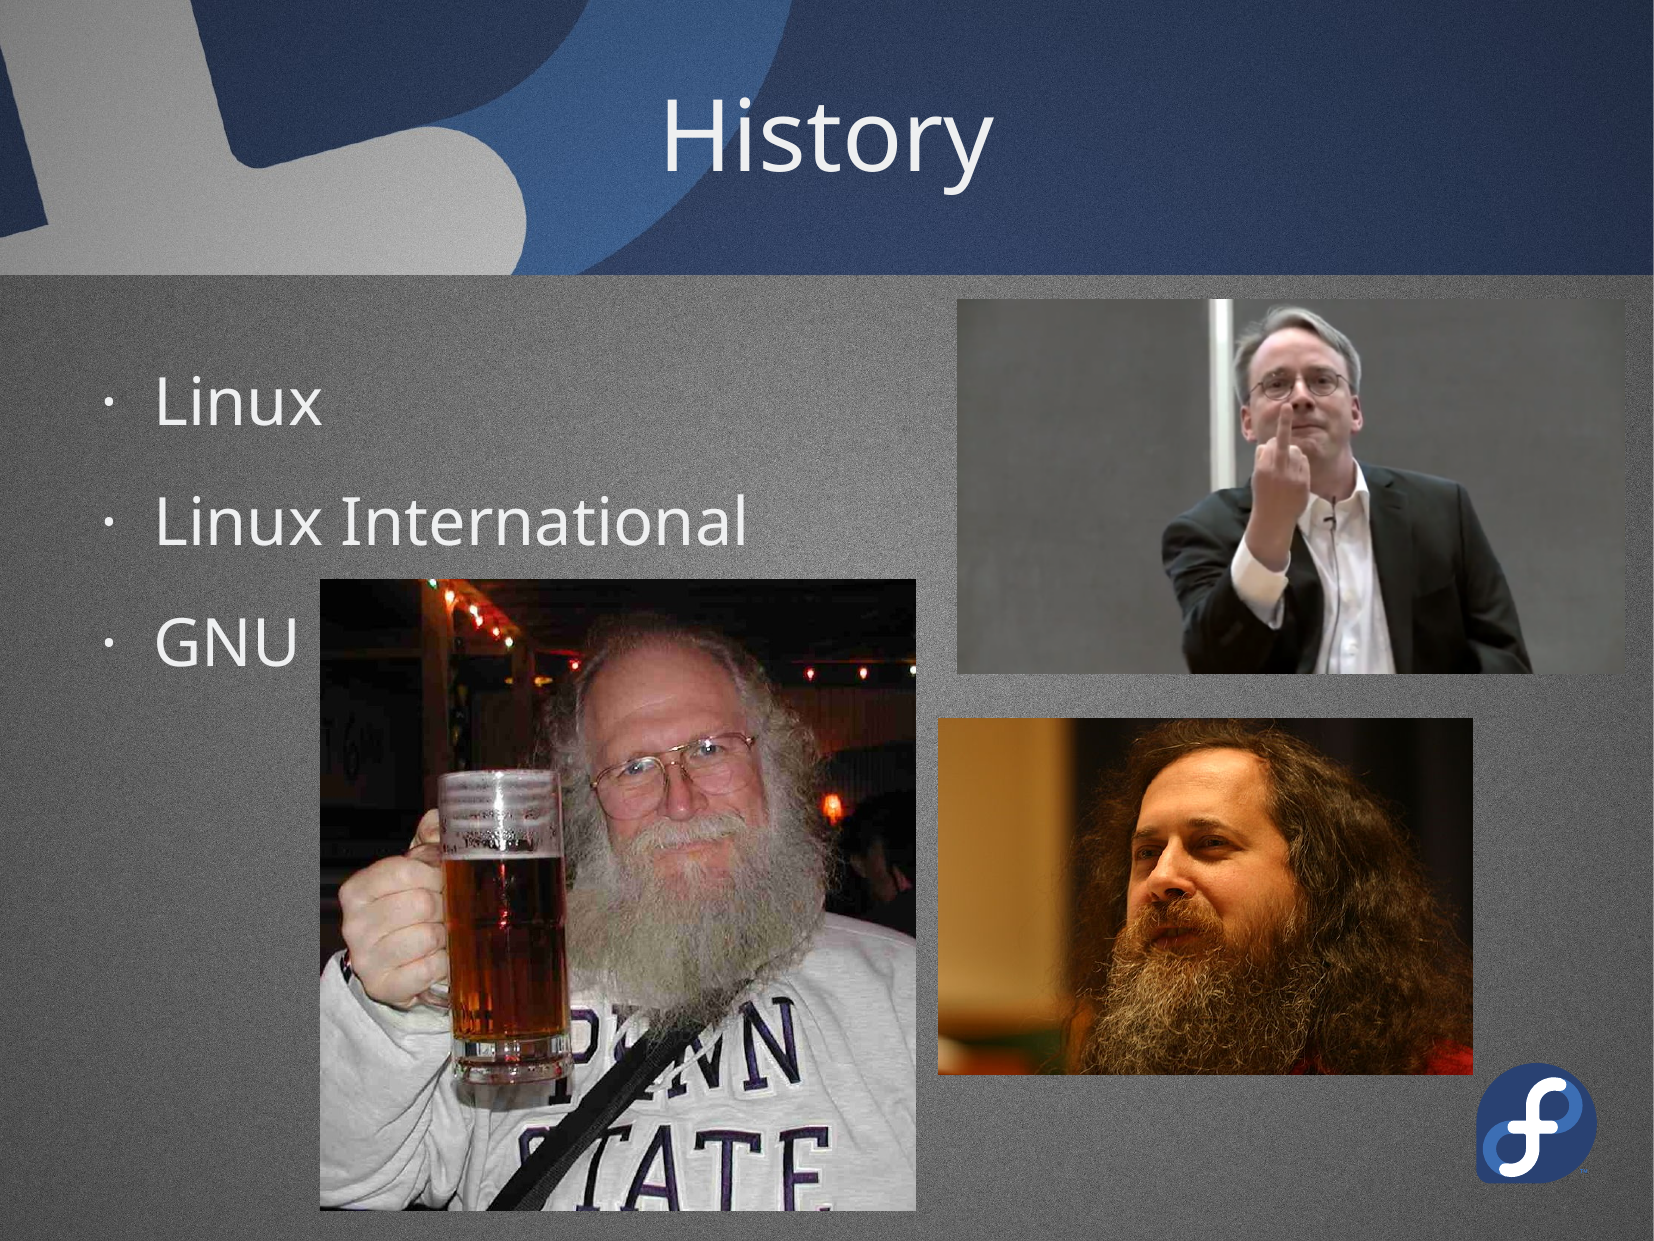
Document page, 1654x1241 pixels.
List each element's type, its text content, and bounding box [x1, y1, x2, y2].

title History [88, 29, 1565, 237]
picture [0, 0, 1654, 1241]
list Linux Linux International GNU [82, 354, 1560, 1063]
